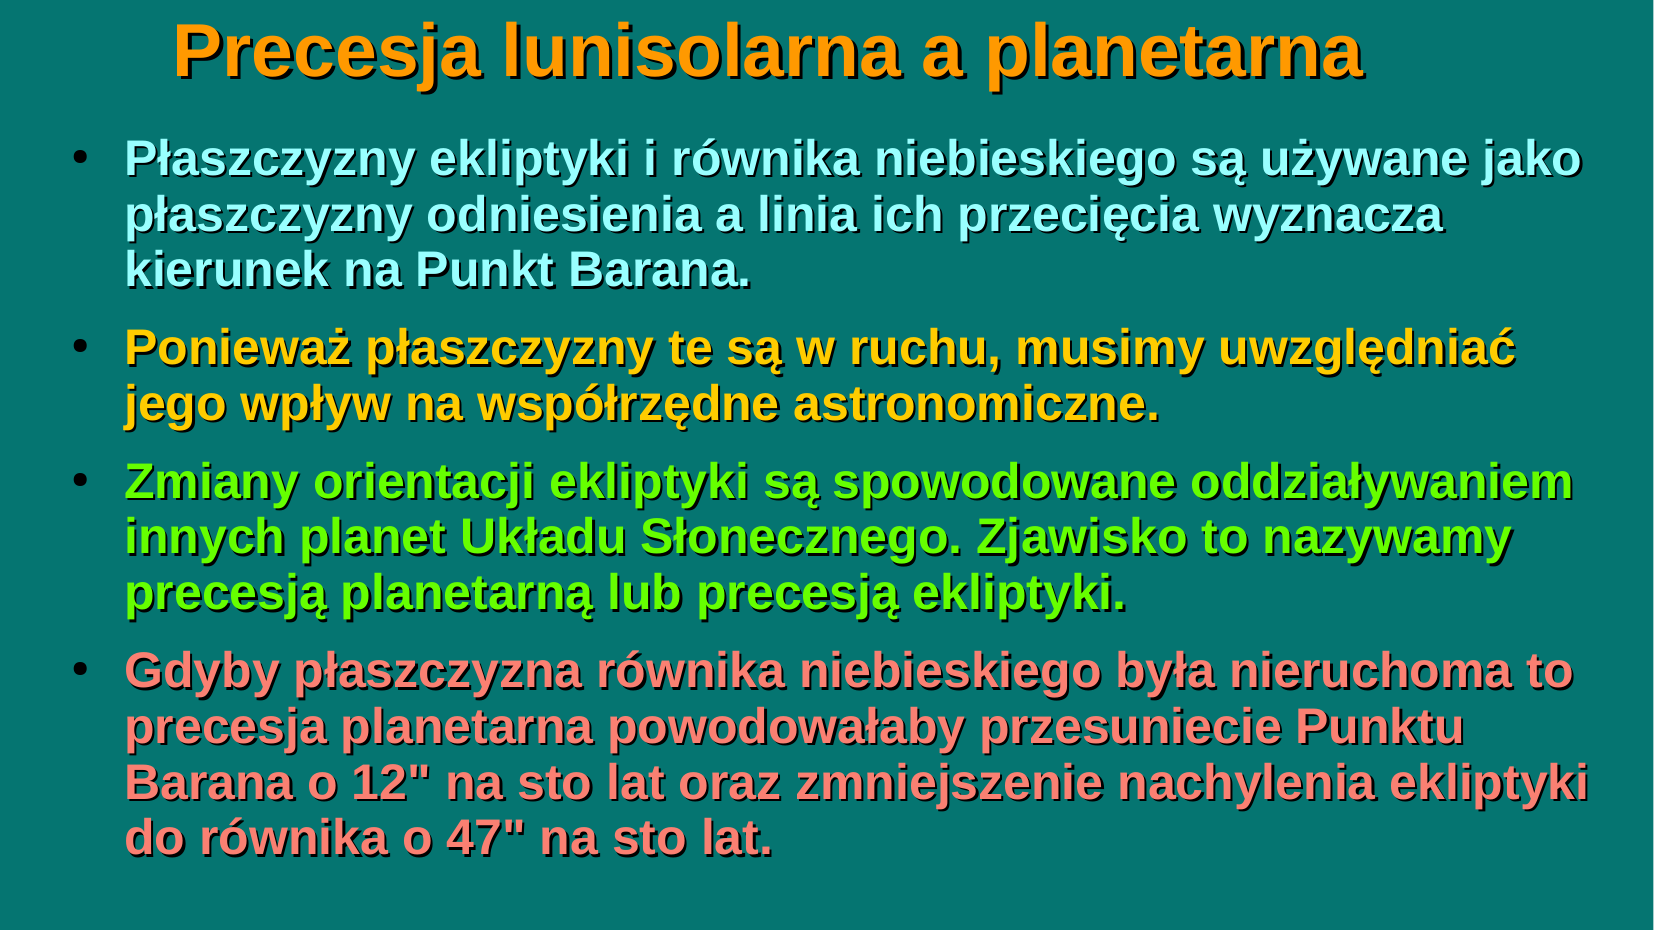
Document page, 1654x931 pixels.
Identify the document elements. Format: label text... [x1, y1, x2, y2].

title Precesja lunisolarna a planetarna [67, 0, 1471, 121]
list Płaszczyzny ekliptyki i równika niebieskiego są używane jako płaszczyzny odniesienia a linia ich przecięcia wyznacza kierunek na Punkt Barana. Ponieważ płaszczyzny te są w ruchu, musimy uwzględniać jego wpływ na współrzędne astronomiczne. Zmiany orientacji ekliptyki są spowodowane oddziaływaniem innych planet Układu Słonecznego. Zjawisko to nazywamy precesją planetarną lub precesją ekliptyki. Gdyby płaszczyzna równika niebieskiego była nieruchoma to precesja planetarna powodowałaby przesuniecie Punktu Barana o 12" na sto lat oraz zmniejszenie nachylenia ekliptyki do równika o 47" na sto lat. [53, 130, 1593, 922]
